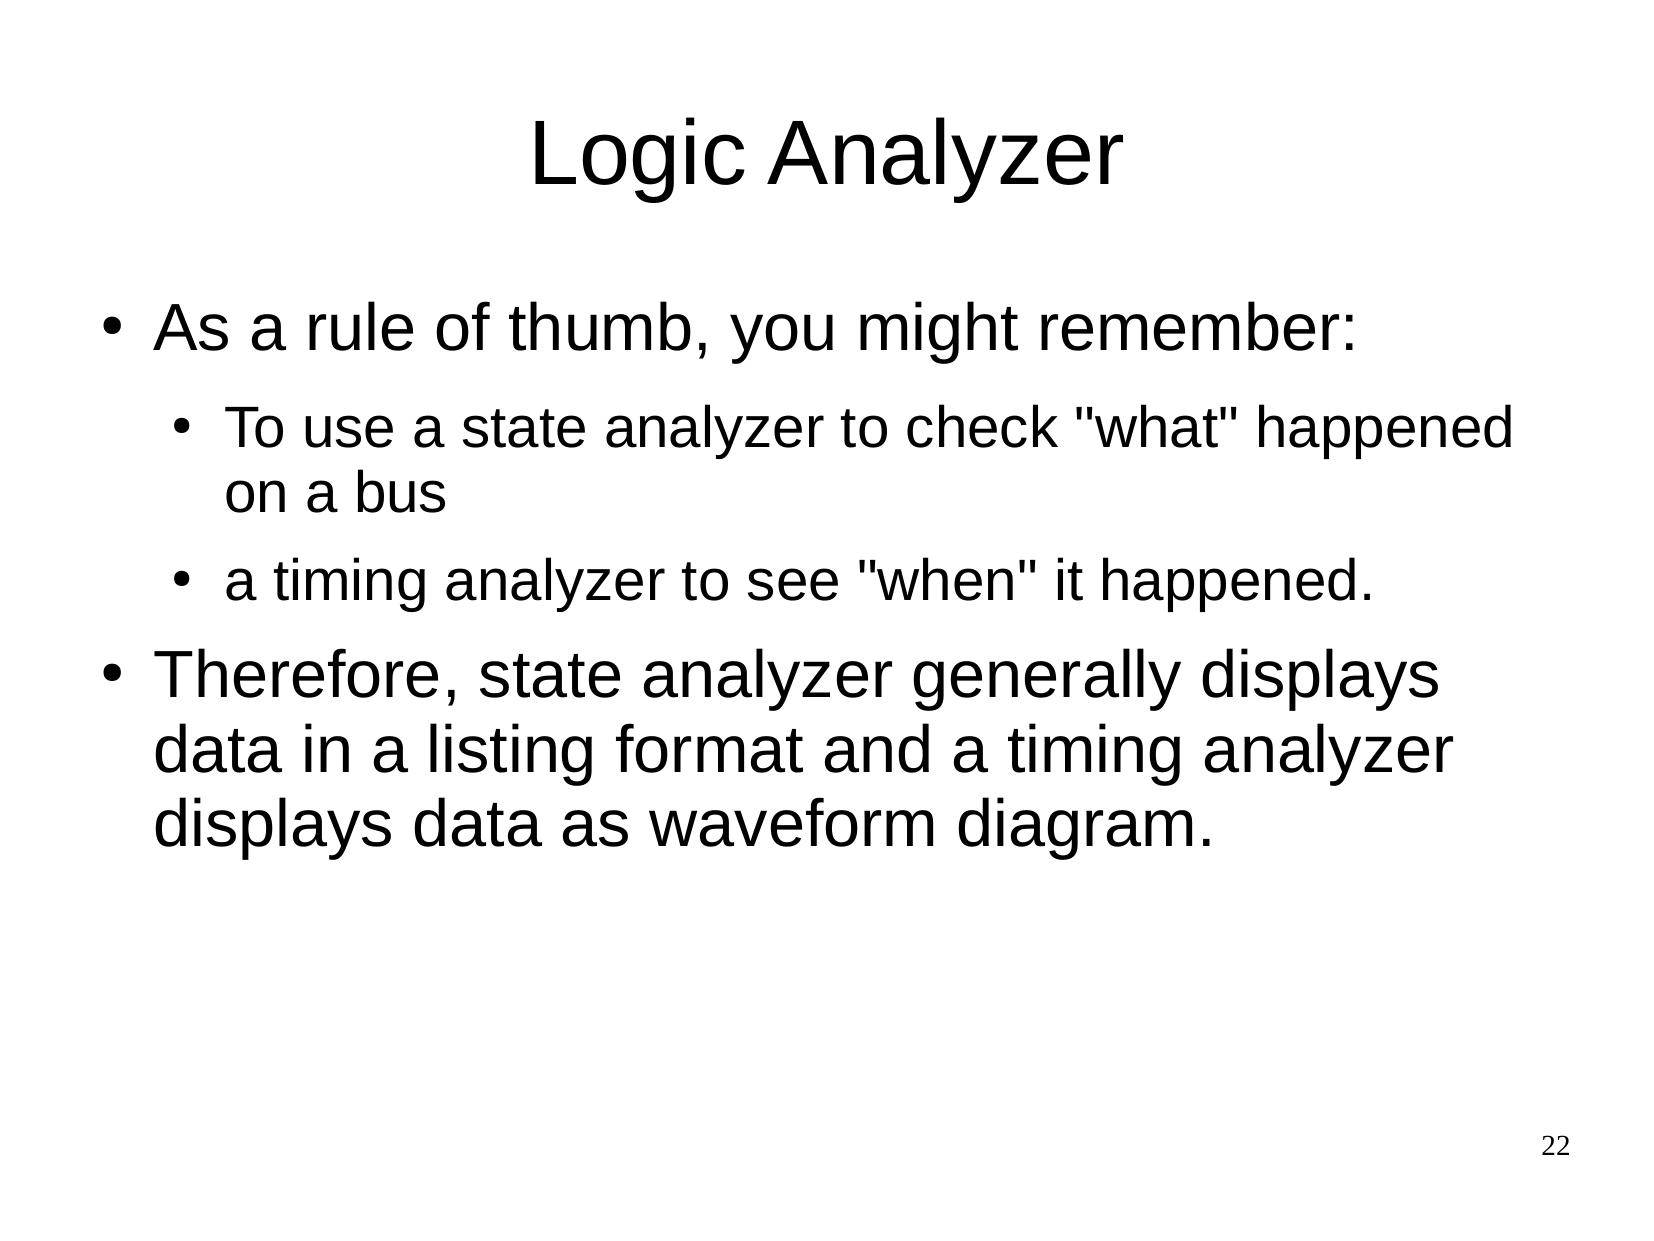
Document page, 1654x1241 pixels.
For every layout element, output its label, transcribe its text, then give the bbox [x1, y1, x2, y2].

title Logic Analyzer [82, 49, 1571, 257]
list As a rule of thumb, you might remember: To use a state analyzer to check "what" happened on a bus a timing analyzer to see "when" it happened. Therefore, state analyzer generally displays data in a listing format and a timing analyzer displays data as waveform diagram. [82, 290, 1571, 1109]
